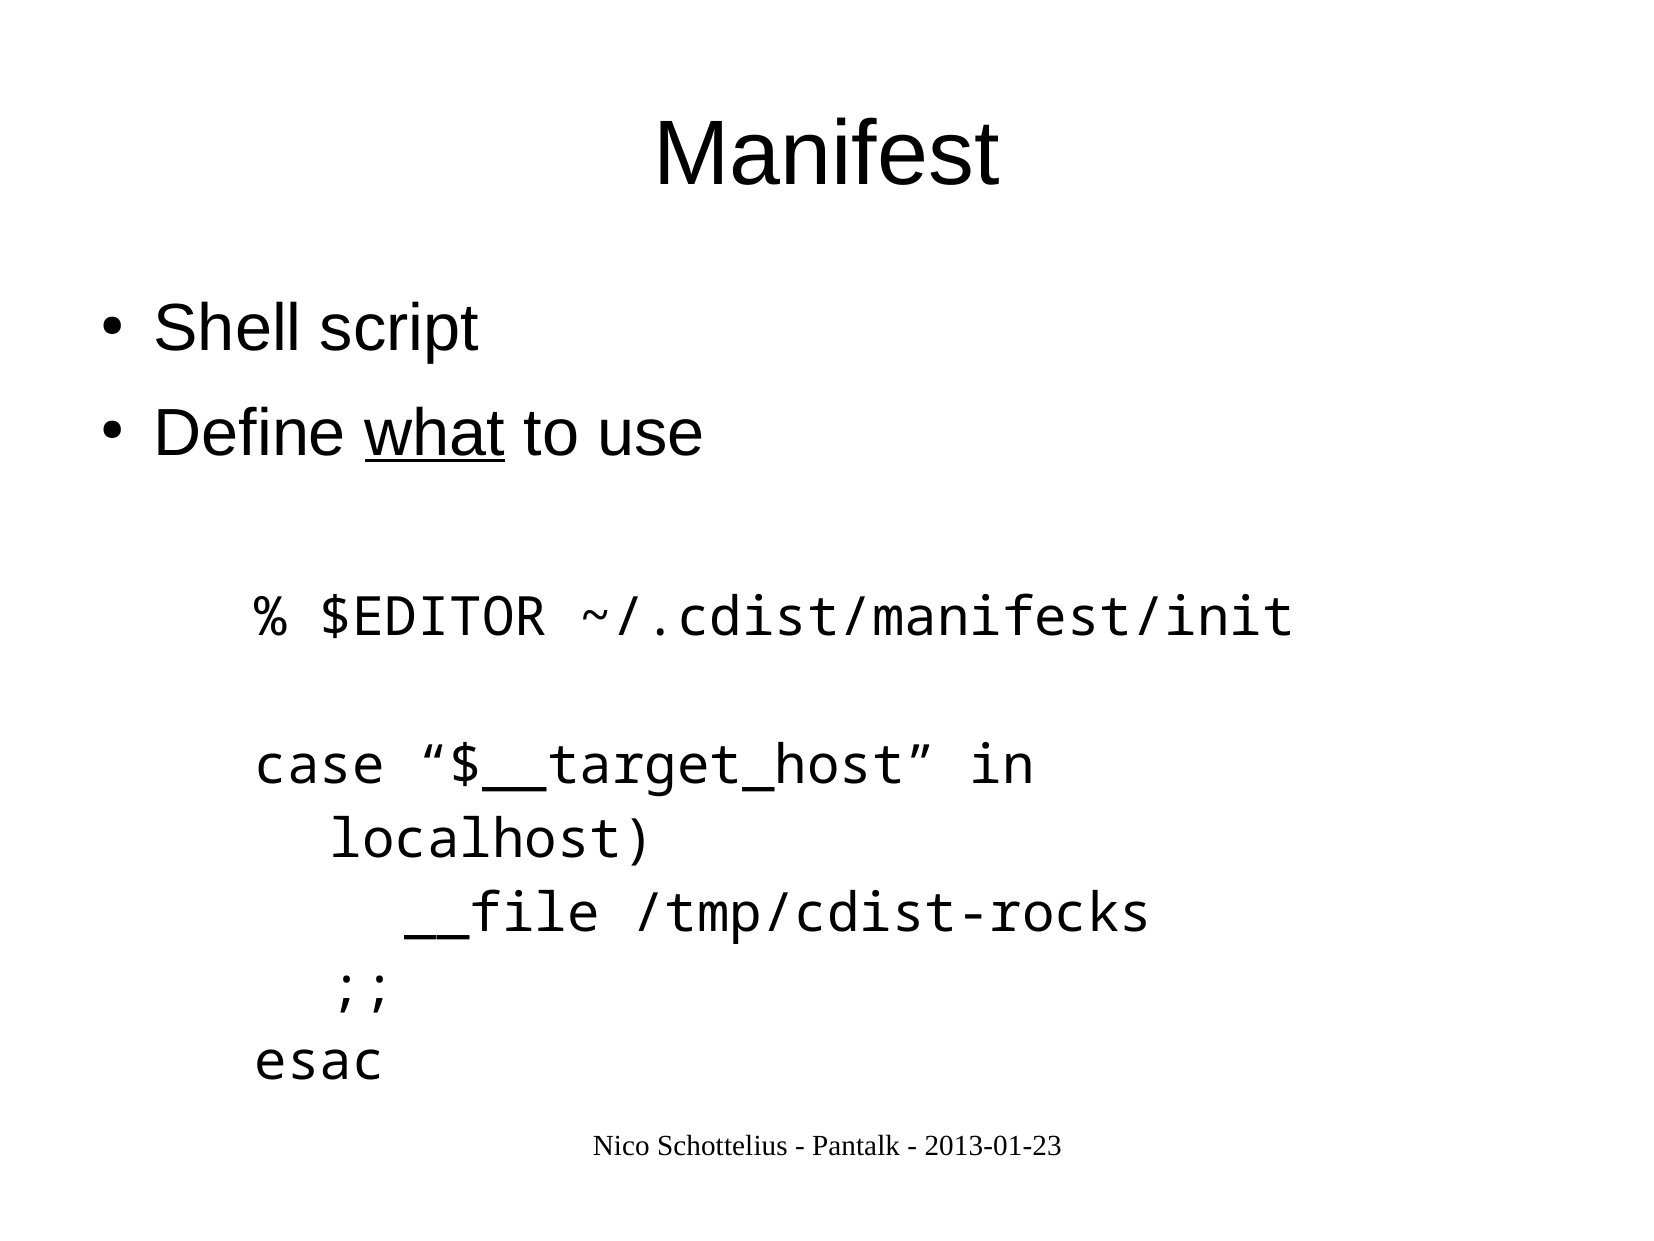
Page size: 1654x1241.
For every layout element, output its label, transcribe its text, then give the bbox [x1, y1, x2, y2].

title Manifest [82, 49, 1571, 257]
list Shell script Define what to use [82, 290, 1538, 1010]
text_box % $EDITOR ~/.cdist/manifest/init case “$__target_host” in localhost) __file /tmp/cdist-rocks ;; esac [240, 1010, 1381, 1063]
